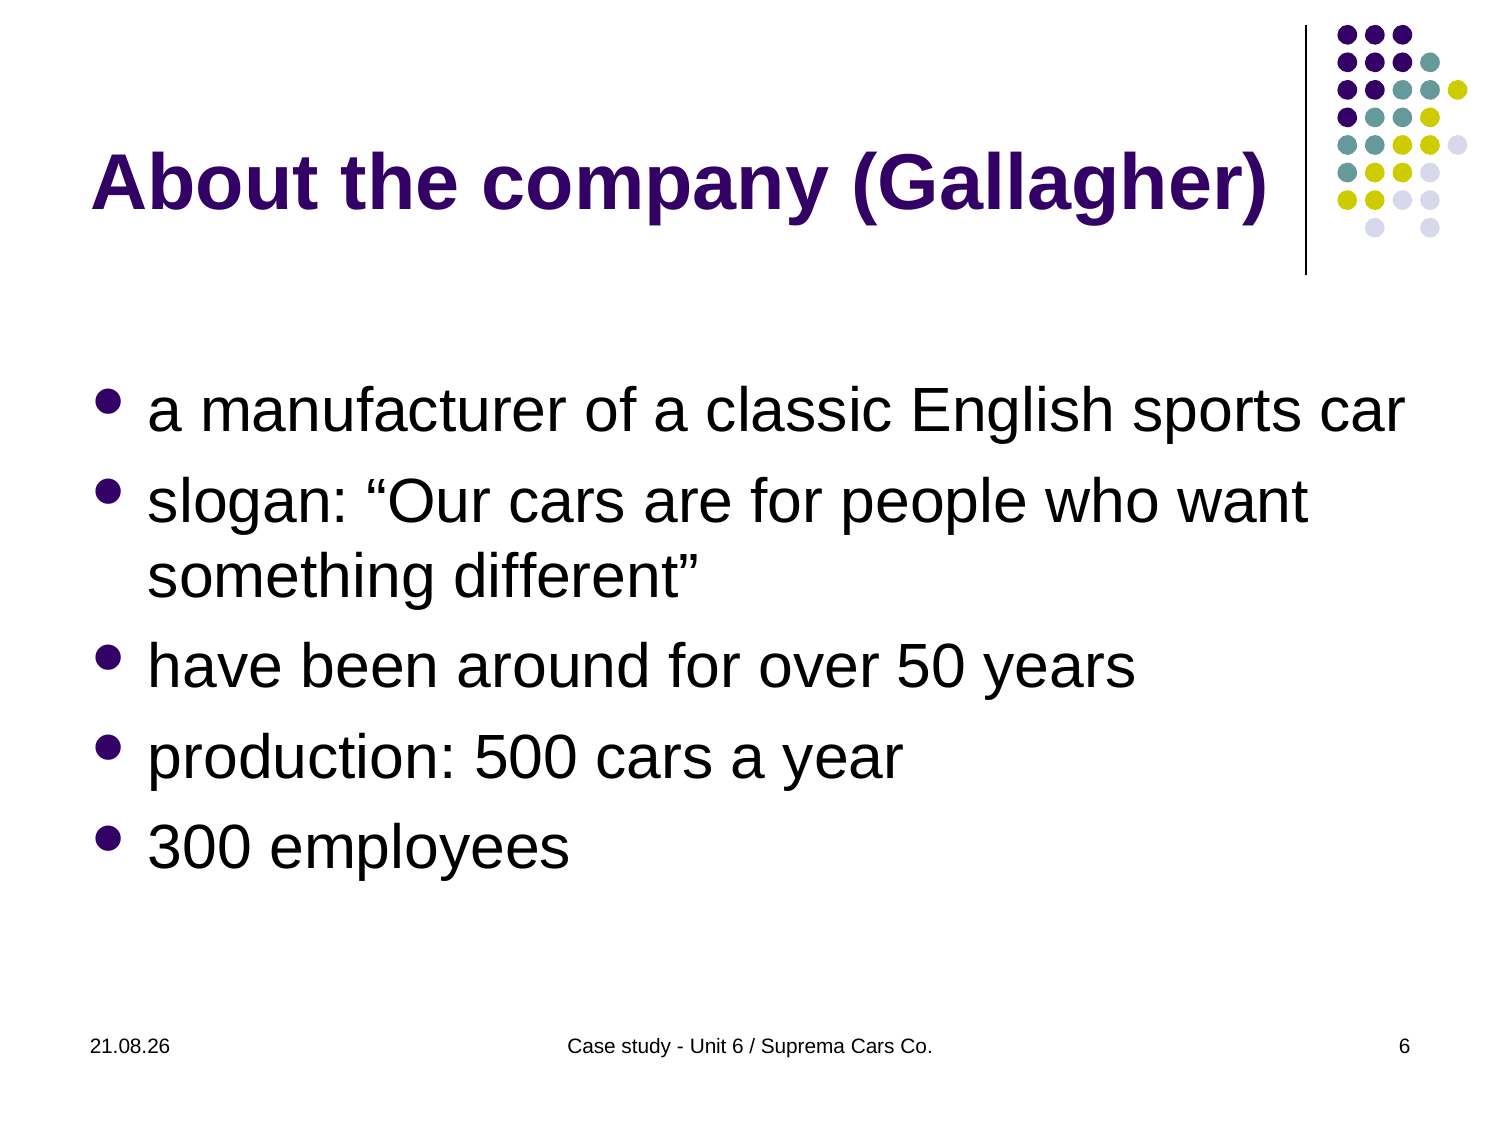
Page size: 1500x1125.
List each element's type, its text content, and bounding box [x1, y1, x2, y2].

title About the company (Gallagher) [74, 20, 1313, 233]
list a manufacturer of a classic English sports car slogan: “Our cars are for people who want something different” have been around for over 50 years production: 500 cars a year 300 employees [76, 361, 1436, 1125]
